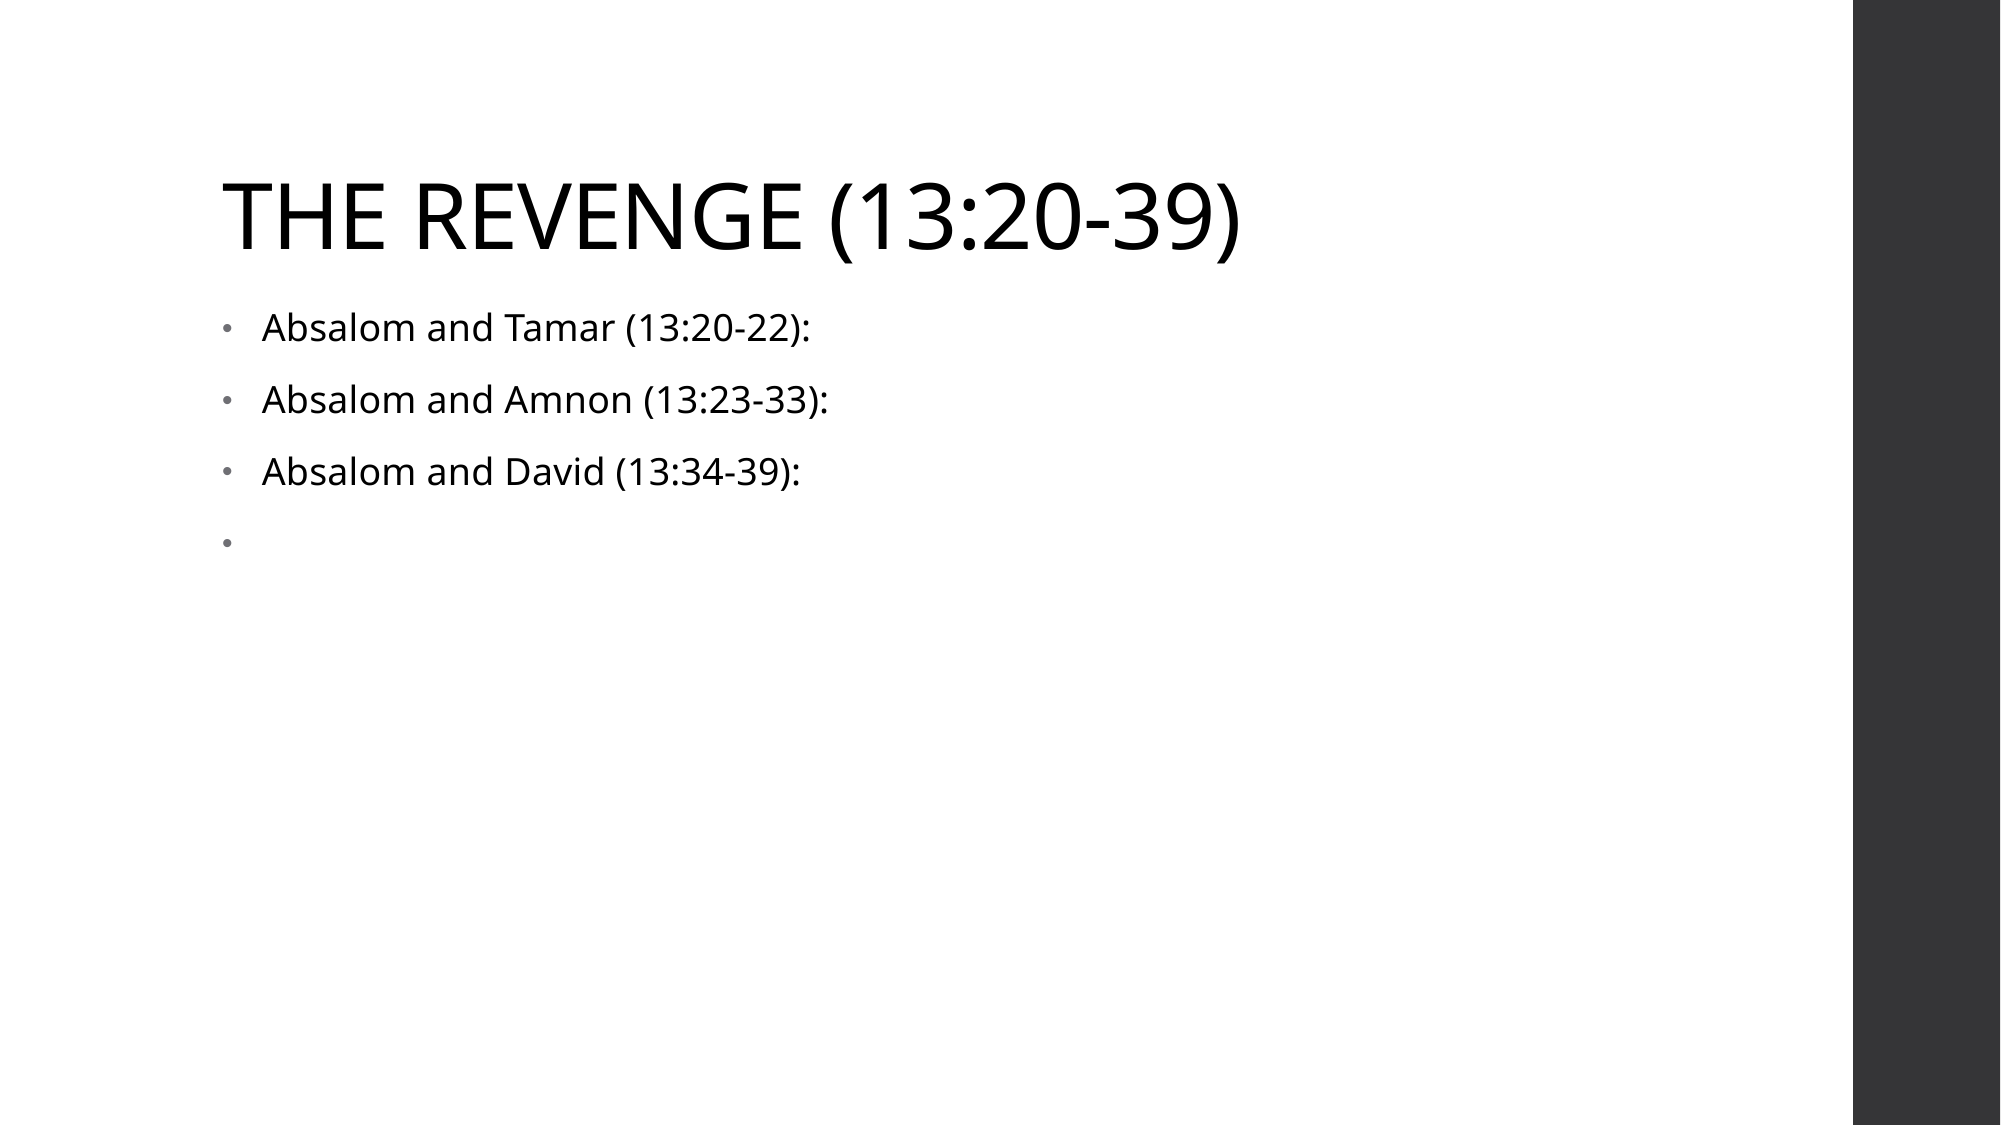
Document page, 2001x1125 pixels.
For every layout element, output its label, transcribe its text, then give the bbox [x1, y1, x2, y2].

list Absalom and Tamar (13:20-22): Absalom and Amnon (13:23-33): Absalom and David (13:34-39): [206, 299, 1617, 1014]
title THE REVENGE (13:20-39) [206, 60, 1797, 278]
